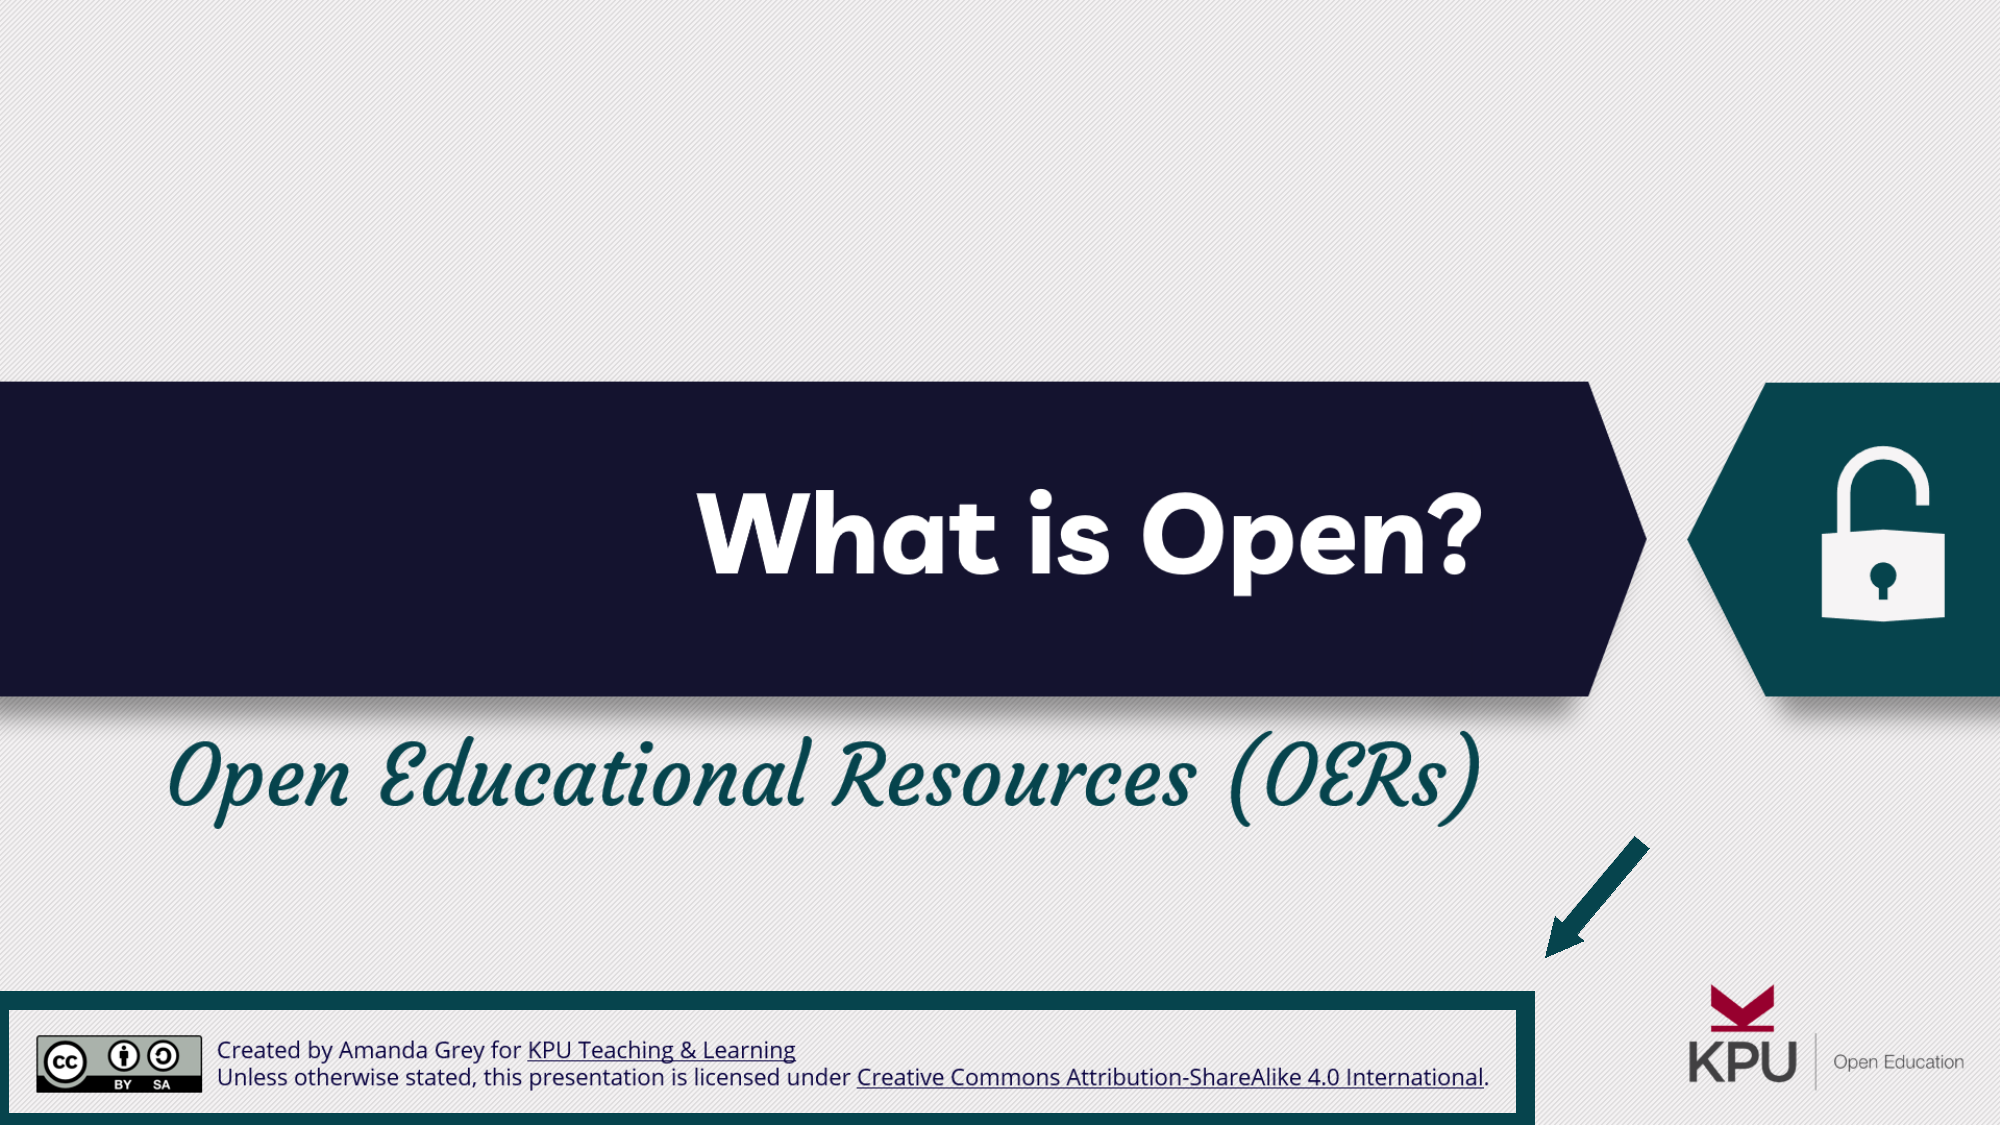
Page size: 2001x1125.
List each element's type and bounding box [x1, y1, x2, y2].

text_box [1545, 836, 1650, 958]
picture [0, 0, 2000, 1125]
picture [9, 1010, 1516, 1113]
